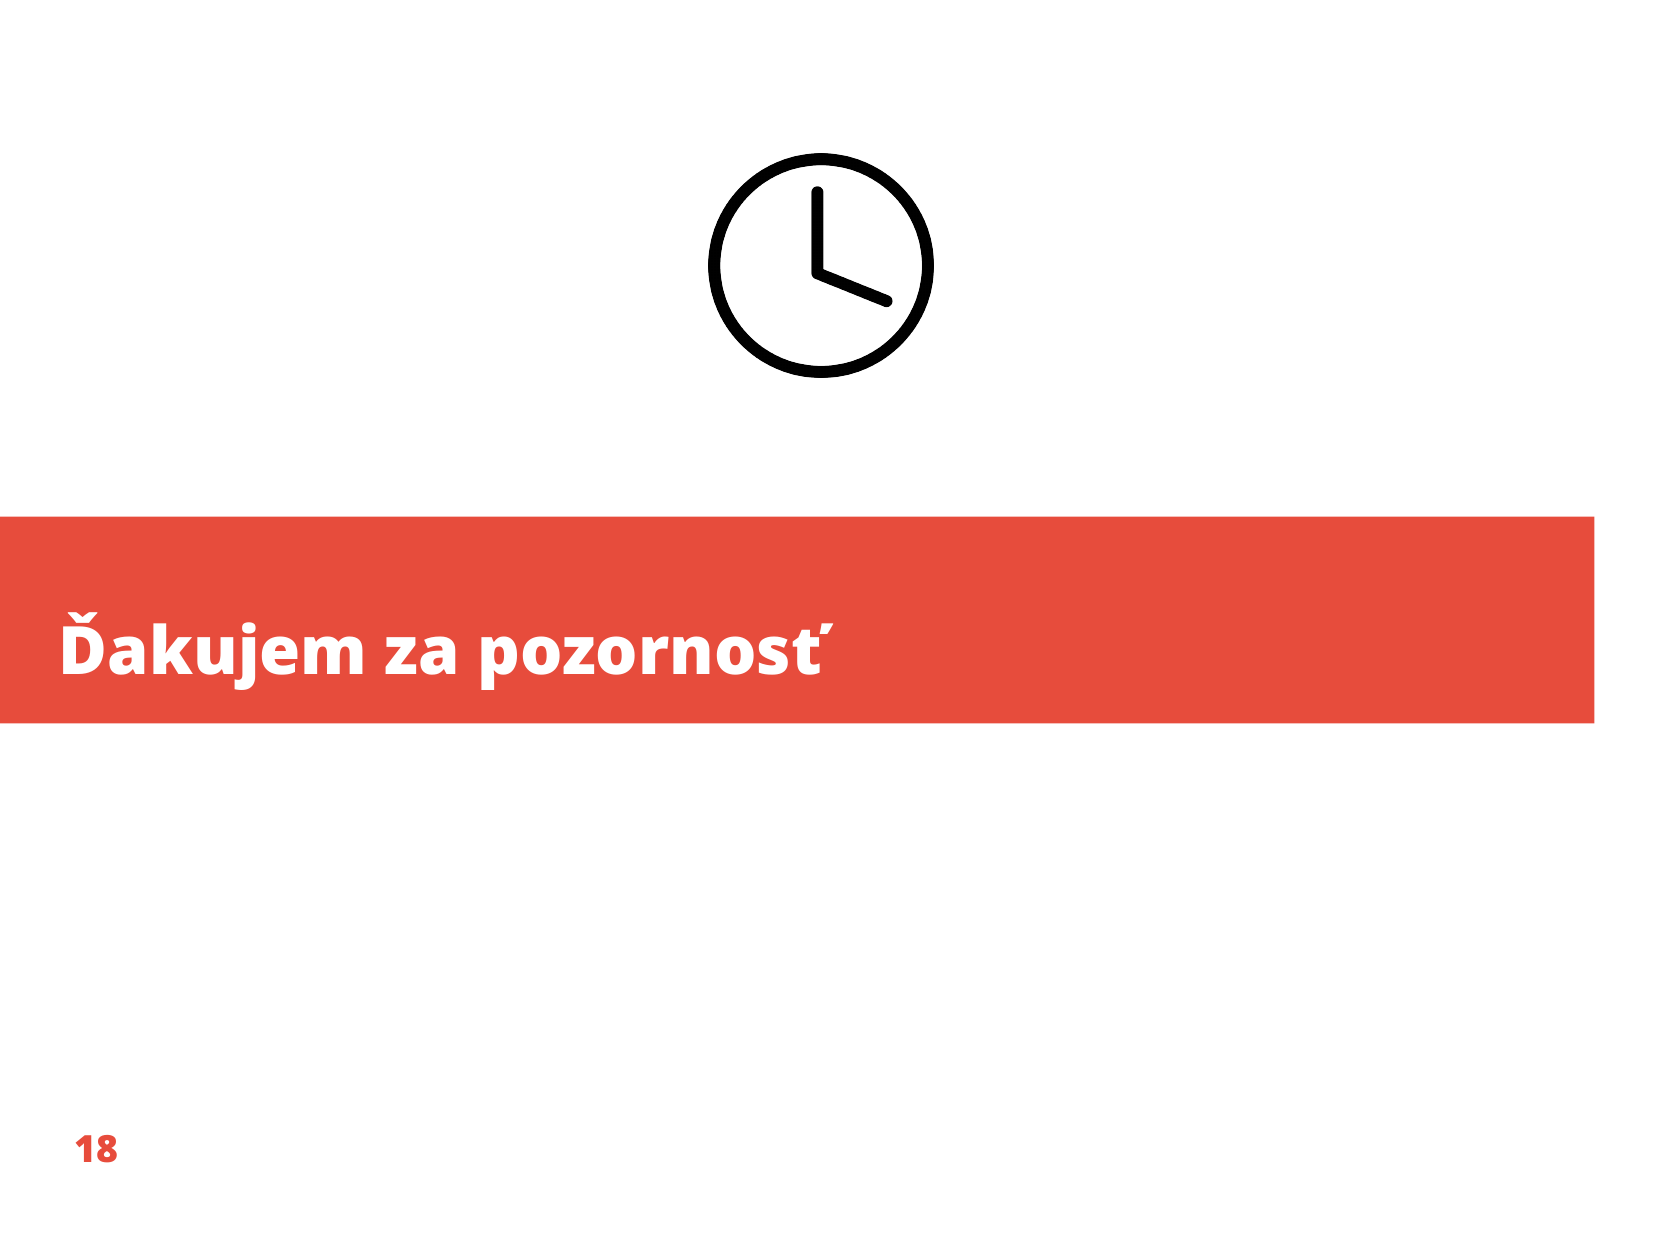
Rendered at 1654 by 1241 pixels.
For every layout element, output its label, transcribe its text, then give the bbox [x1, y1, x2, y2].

title Ďakujem za pozornosť [59, 546, 1595, 694]
picture [708, 153, 934, 378]
